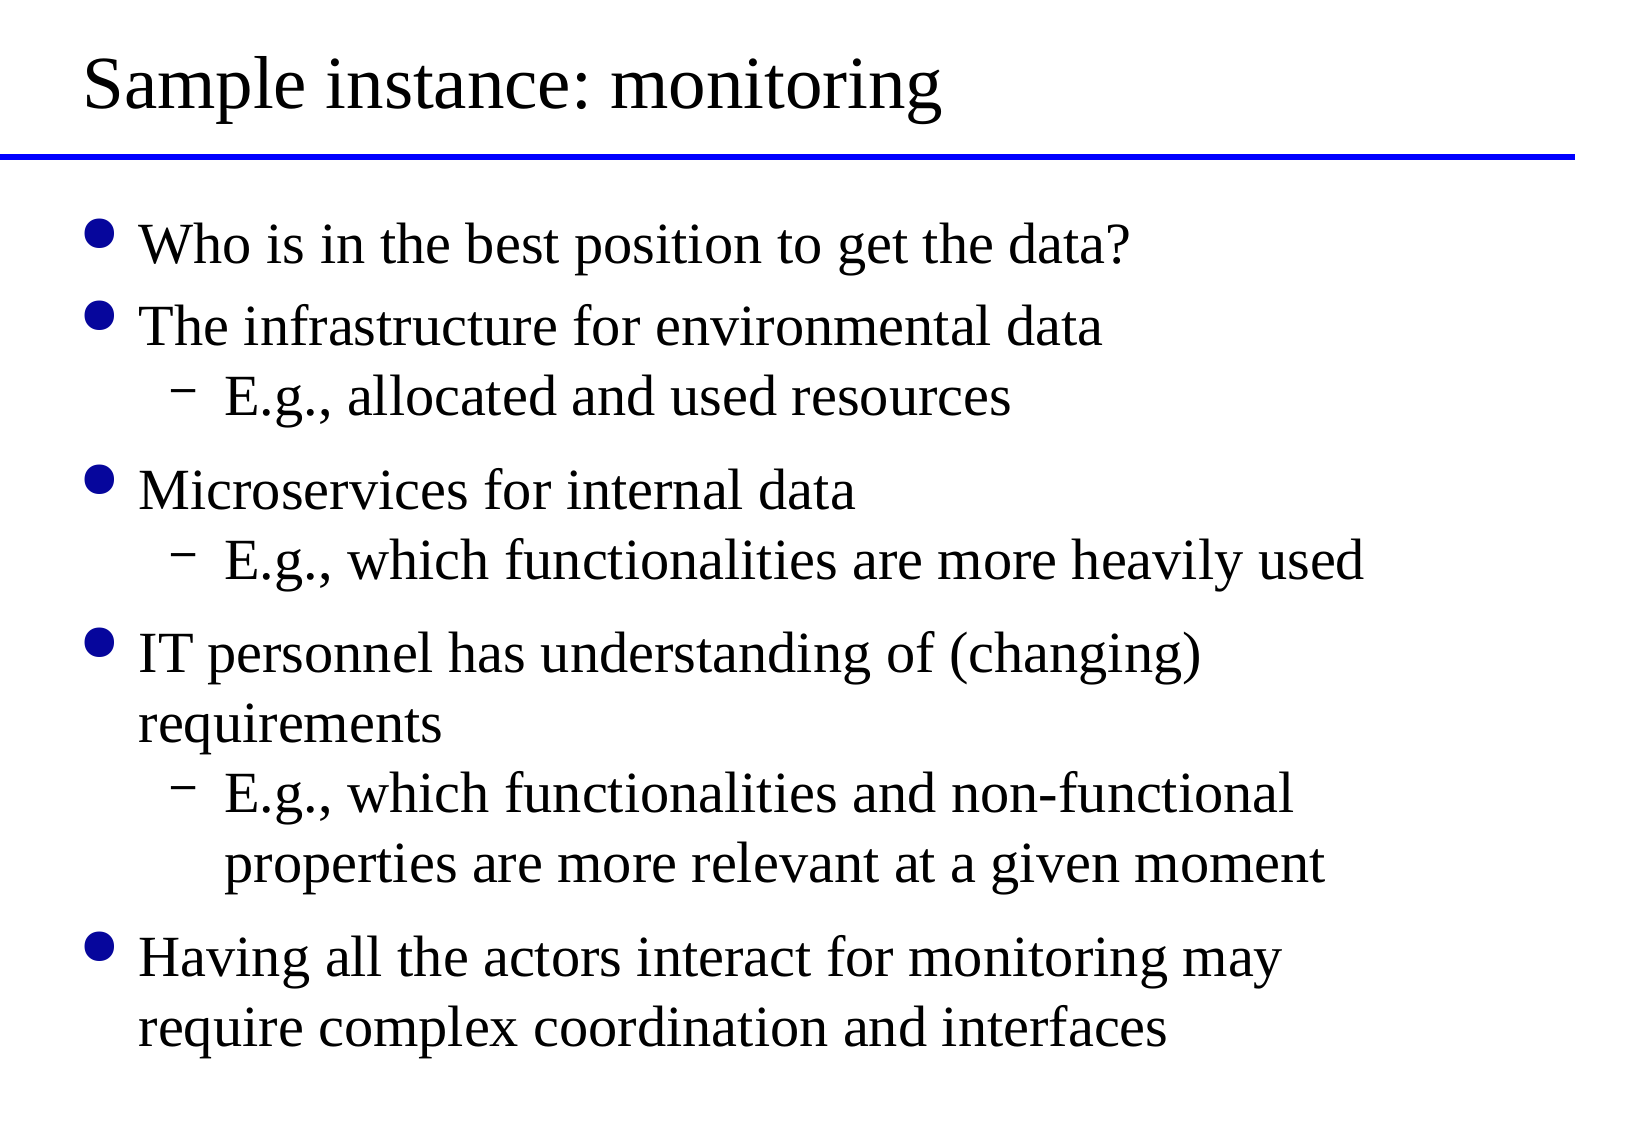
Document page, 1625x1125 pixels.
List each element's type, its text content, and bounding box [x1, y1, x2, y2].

title Sample instance: monitoring [67, 27, 1544, 131]
list Who is in the best position to get the data? The infrastructure for environmental data E.g., allocated and used resources Microservices for internal data E.g., which functionalities are more heavily used IT personnel has understanding of (changing) requirements E.g., which functionalities and non-functional properties are more relevant at a given moment Having all the actors interact for monitoring may require complex coordination and interfaces [67, 198, 1478, 1061]
